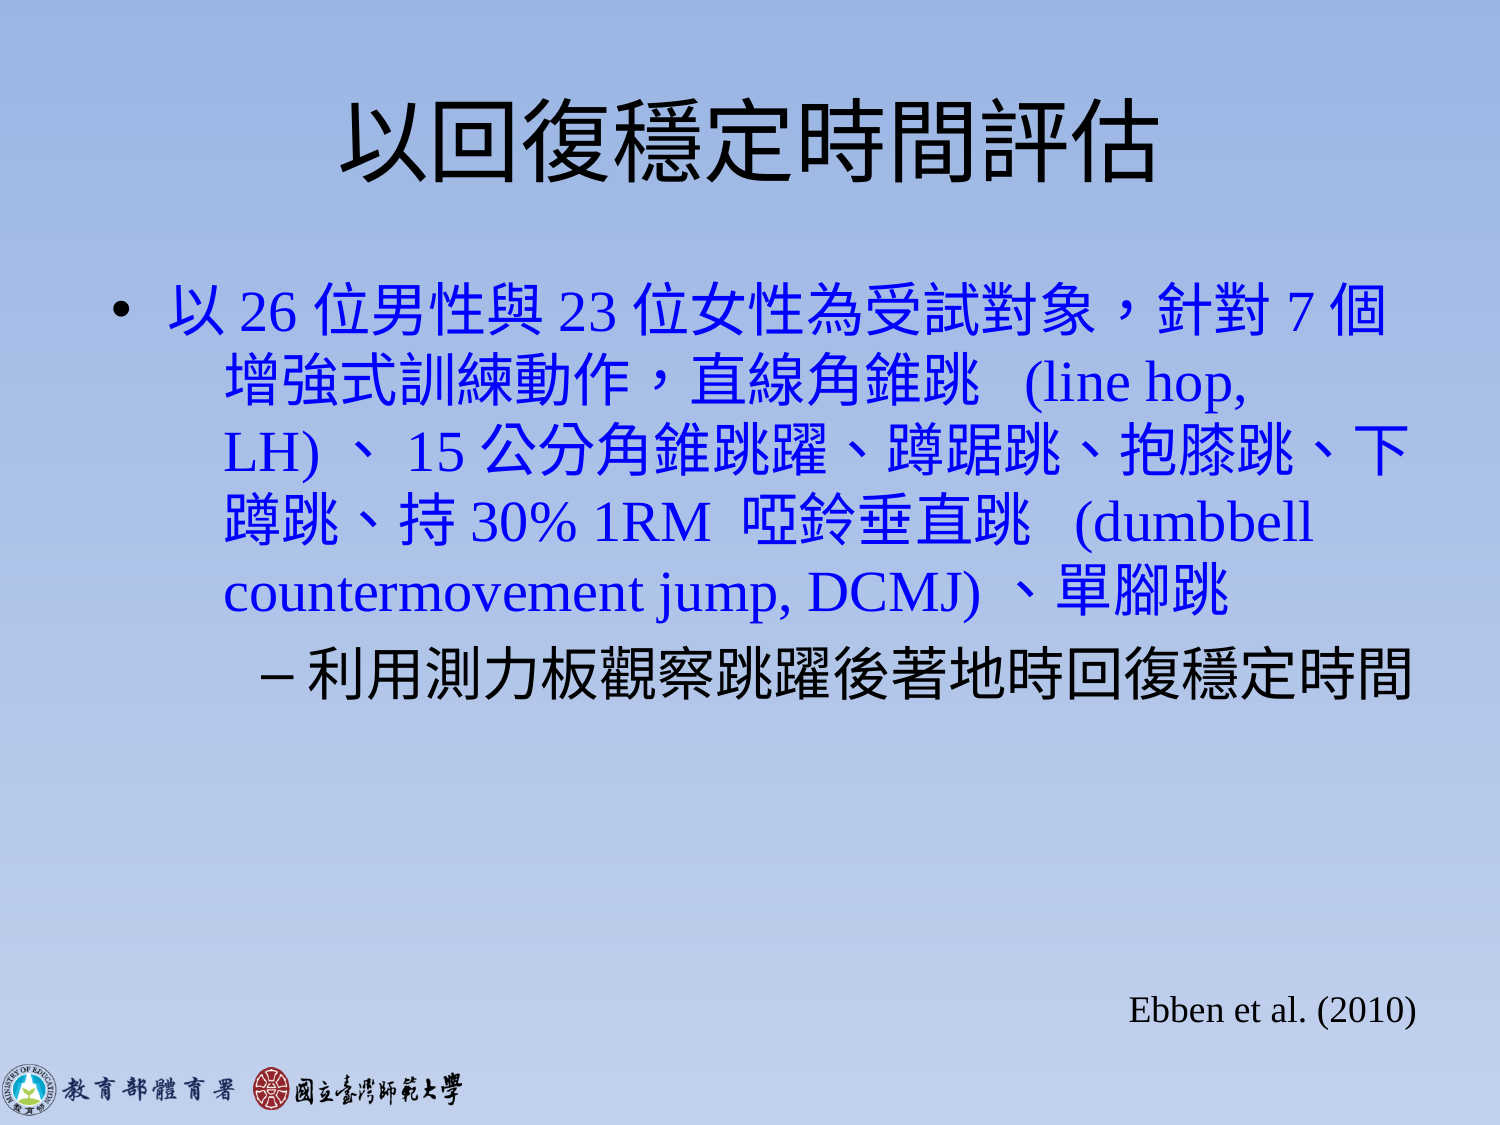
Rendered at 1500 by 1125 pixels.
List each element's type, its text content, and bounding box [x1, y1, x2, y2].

text_box Ebben et al. (2010) [1113, 978, 1442, 1038]
title 以回復穩定時間評估 [75, 45, 1426, 233]
list 以26位男性與23位女性為受試對象，針對7個增強式訓練動作，直線角錐跳 (line hop, LH)、15公分角錐跳躍、蹲踞跳、抱膝跳、下蹲跳、持30% 1RM 啞鈴垂直跳 (dumbbell countermovement jump, DCMJ)、單腳跳 利用測力板觀察跳躍後著地時回復穩定時間 [96, 265, 1447, 1009]
